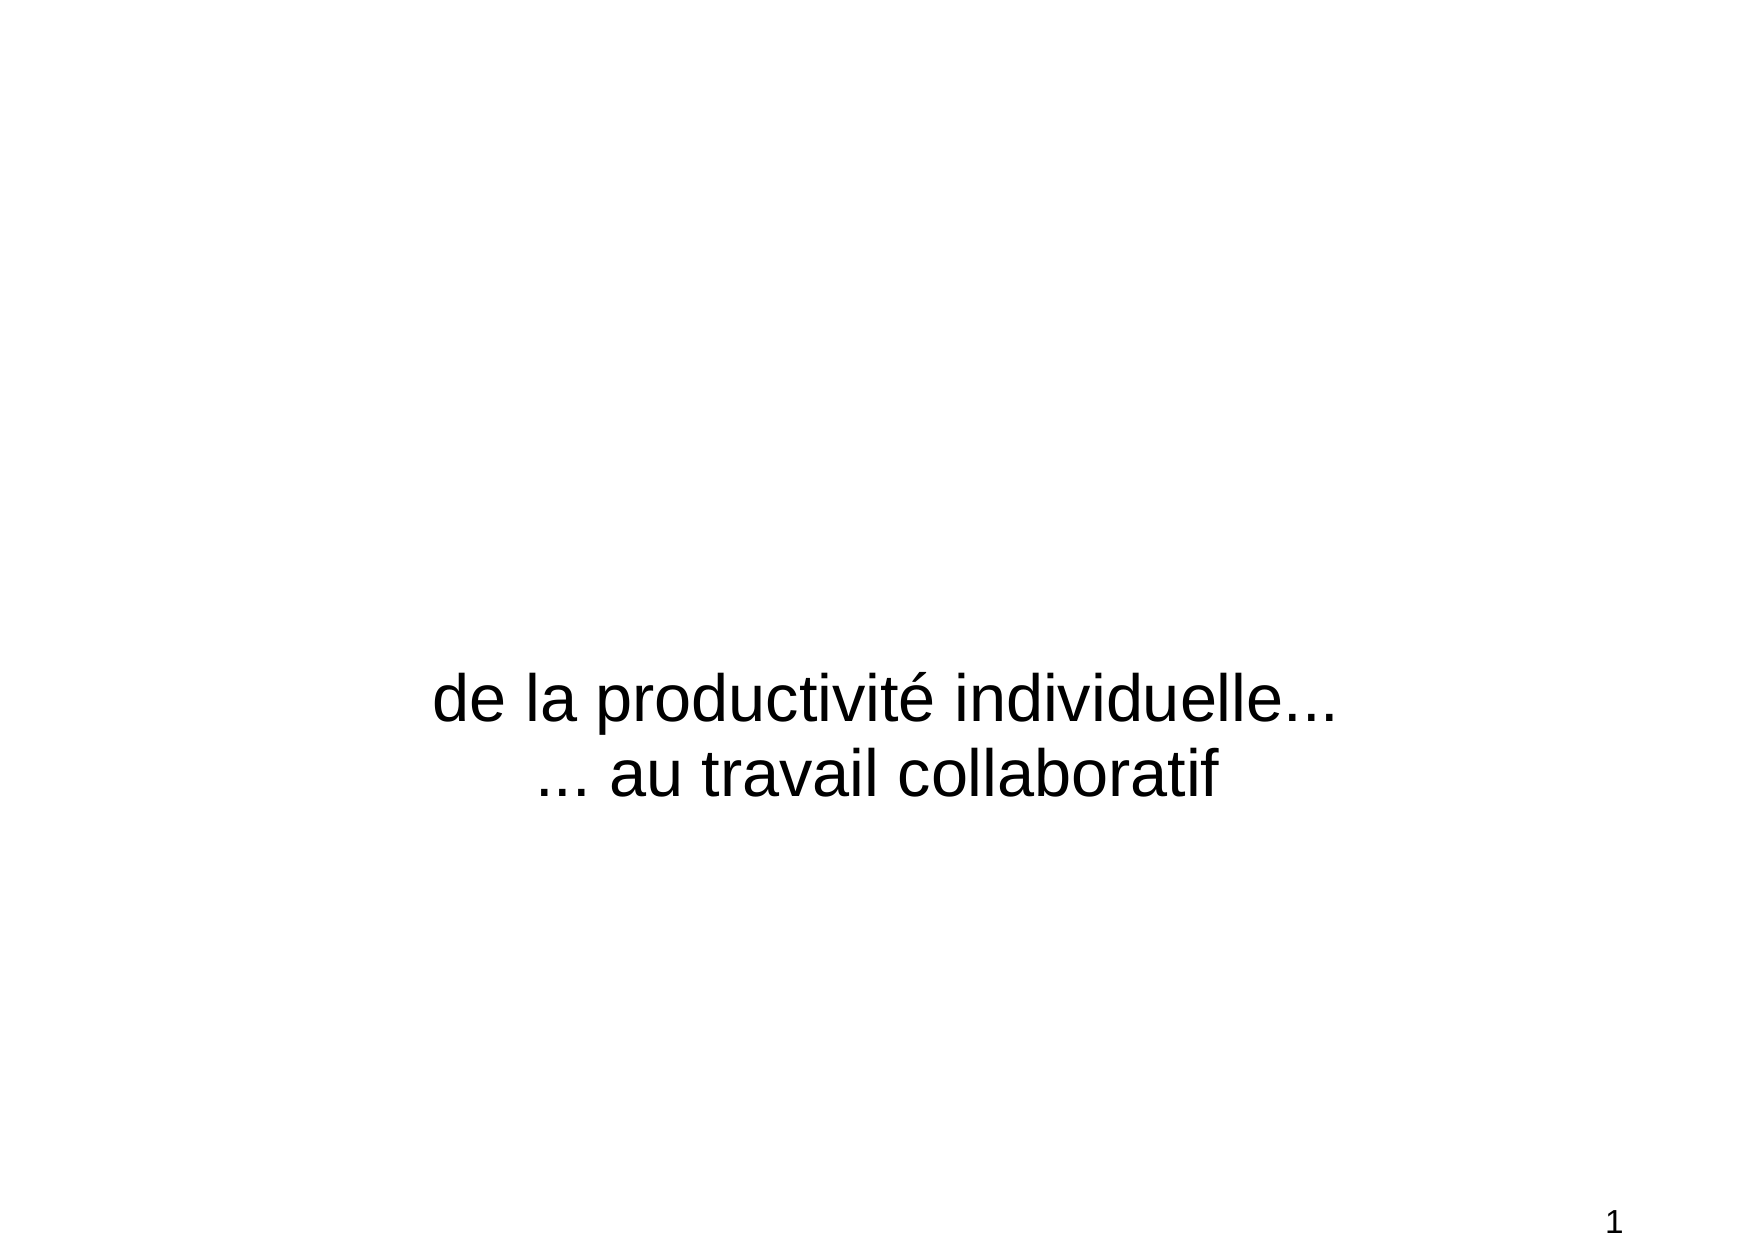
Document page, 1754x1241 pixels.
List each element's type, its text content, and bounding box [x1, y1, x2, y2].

subtitle de la productivité individuelle... ... au travail collaboratif [128, 344, 1627, 1127]
